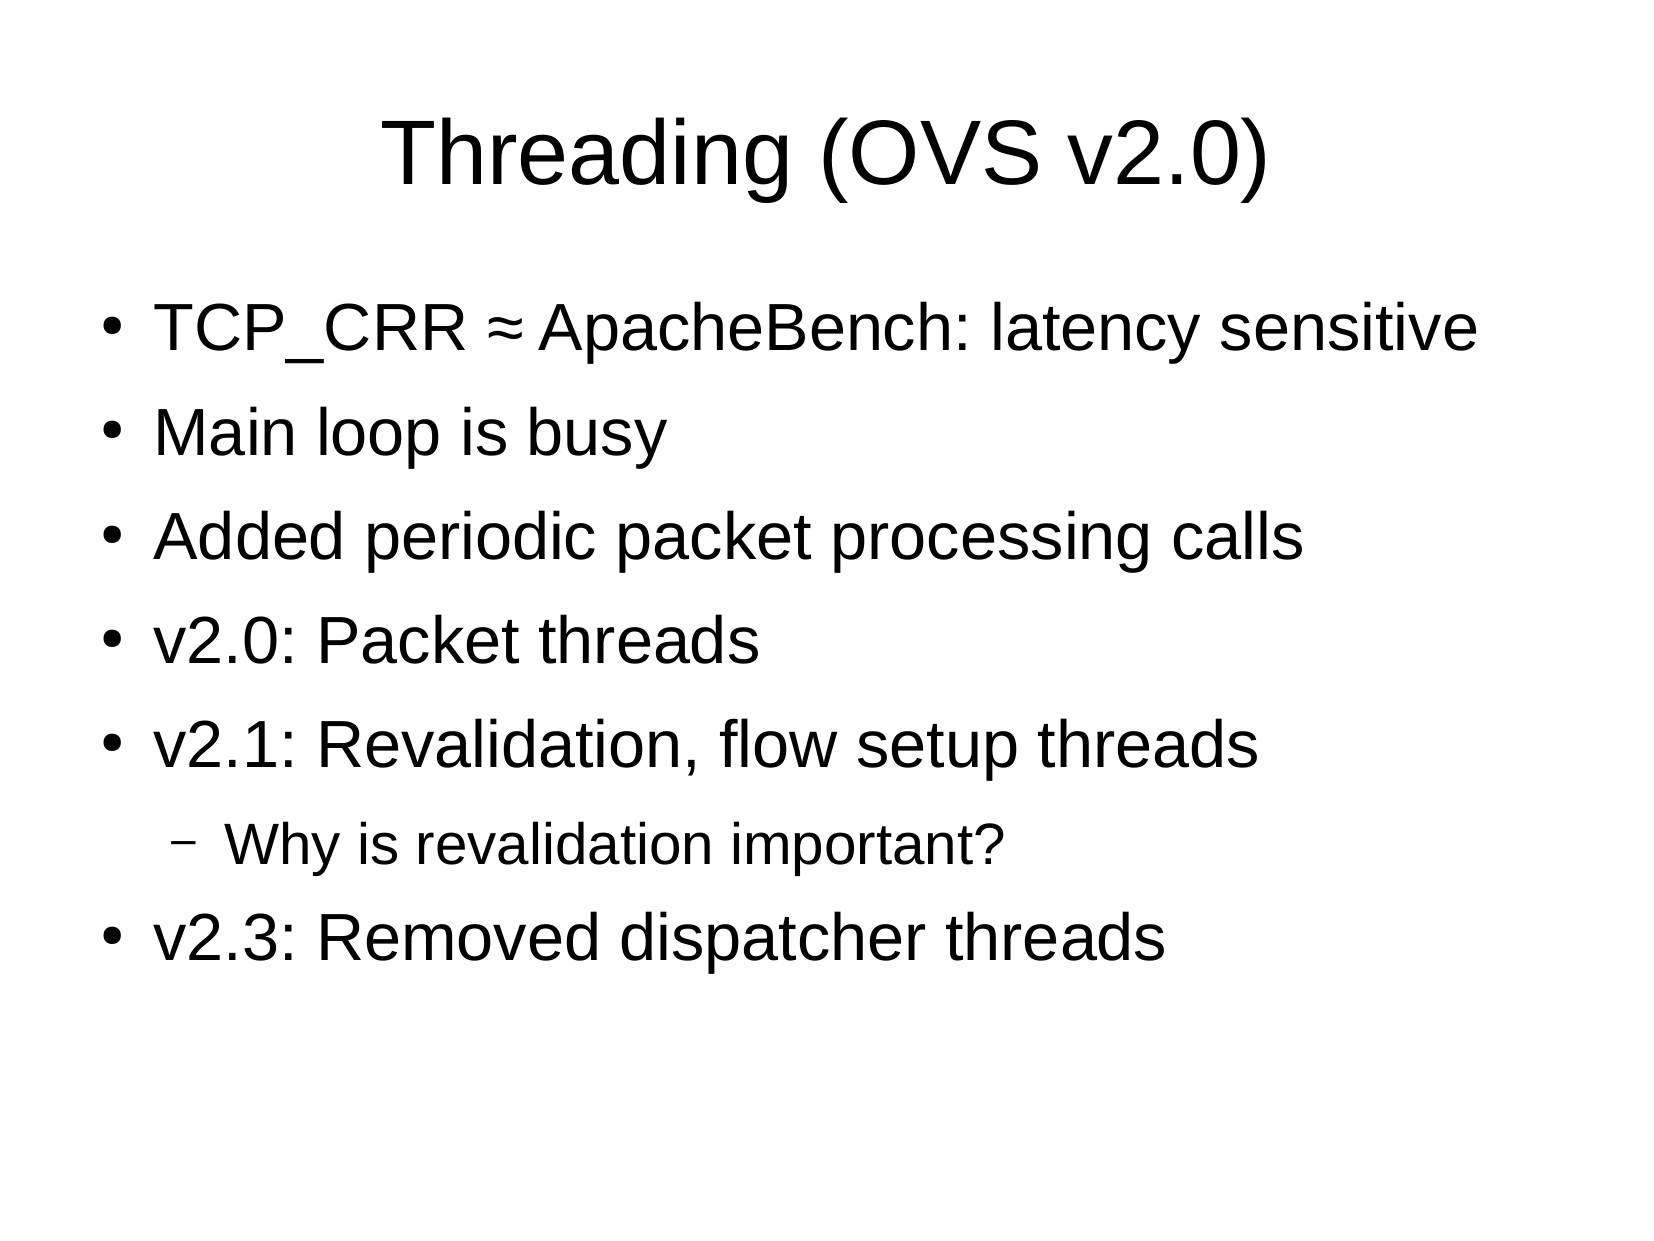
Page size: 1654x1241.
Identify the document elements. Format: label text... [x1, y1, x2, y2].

title Threading (OVS v2.0) [82, 49, 1571, 257]
list TCP_CRR ≈ ApacheBench: latency sensitive Main loop is busy Added periodic packet processing calls v2.0: Packet threads v2.1: Revalidation, flow setup threads Why is revalidation important? v2.3: Removed dispatcher threads [82, 290, 1538, 1010]
